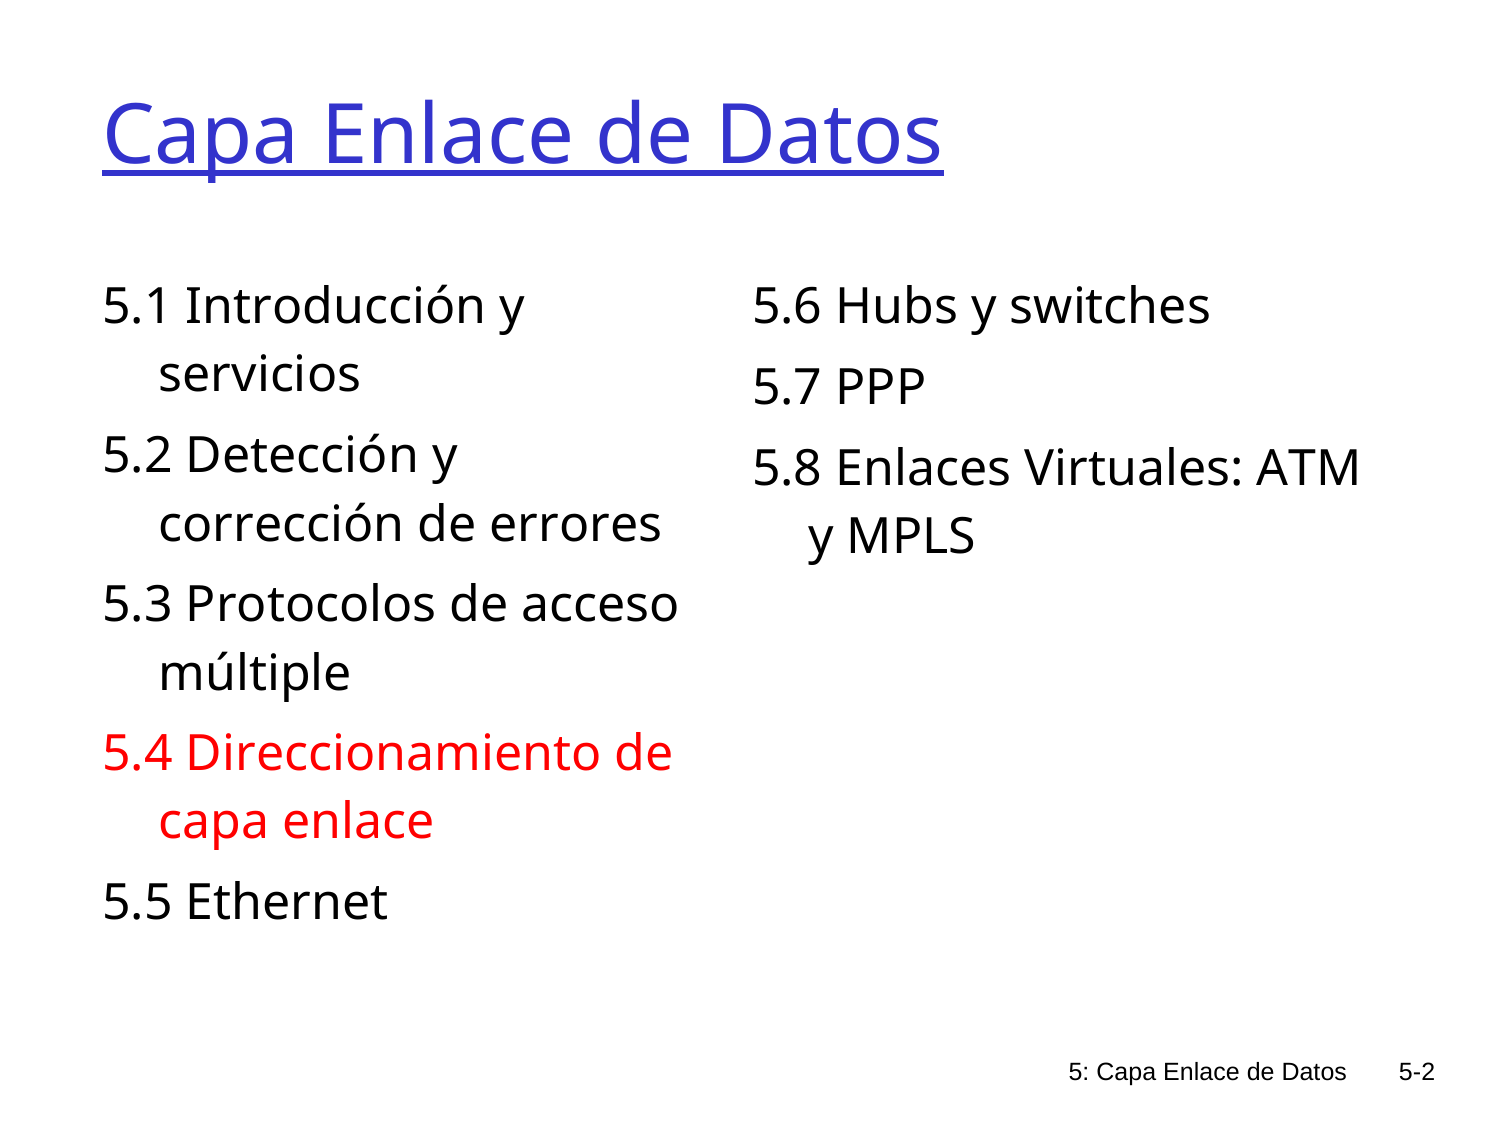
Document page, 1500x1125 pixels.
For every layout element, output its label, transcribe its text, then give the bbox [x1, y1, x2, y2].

list 5.1 Introducción y servicios 5.2 Detección y corrección de errores 5.3 Protocolos de acceso múltiple 5.4 Direccionamiento de capa enlace 5.5 Ethernet [87, 262, 713, 1026]
title Capa Enlace de Datos [87, 37, 1363, 225]
list 5.6 Hubs y switches 5.7 PPP 5.8 Enlaces Virtuales: ATM y MPLS [737, 262, 1403, 1026]
